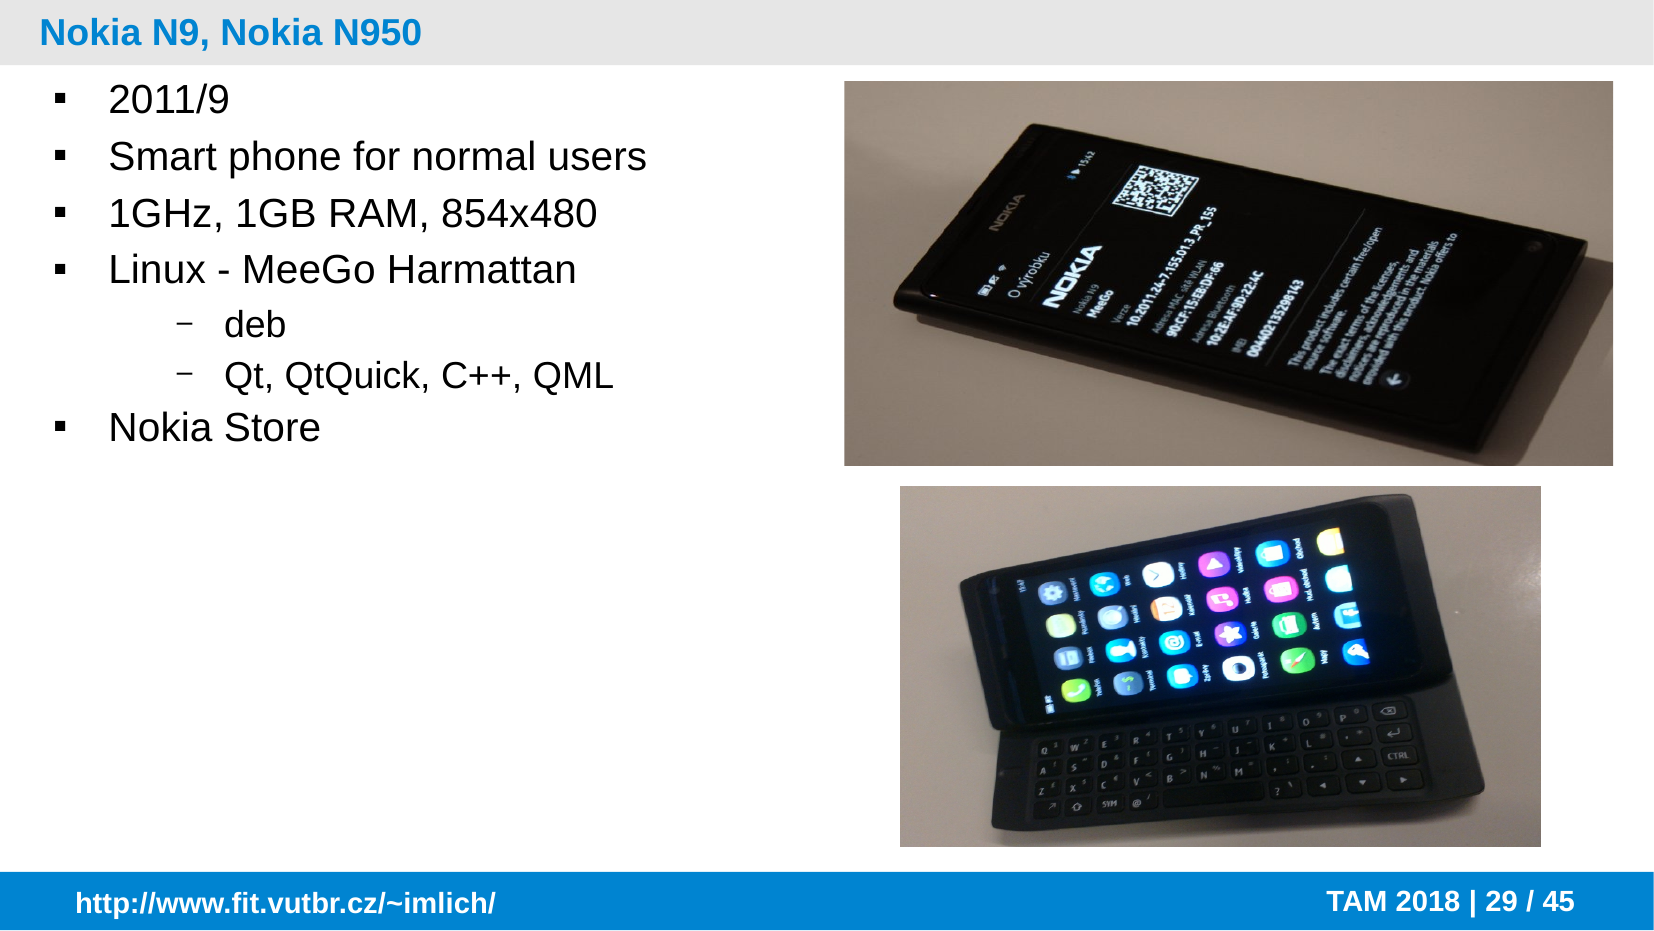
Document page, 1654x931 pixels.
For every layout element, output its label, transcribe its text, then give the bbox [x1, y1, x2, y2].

picture [900, 486, 1541, 847]
title Nokia N9, Nokia N950 [39, 4, 1615, 61]
list 2011/9 Smart phone for normal users 1GHz, 1GB RAM, 854x480 Linux - MeeGo Harmattan deb Qt, QtQuick, C++, QML Nokia Store [37, 76, 807, 863]
picture [844, 81, 1614, 466]
